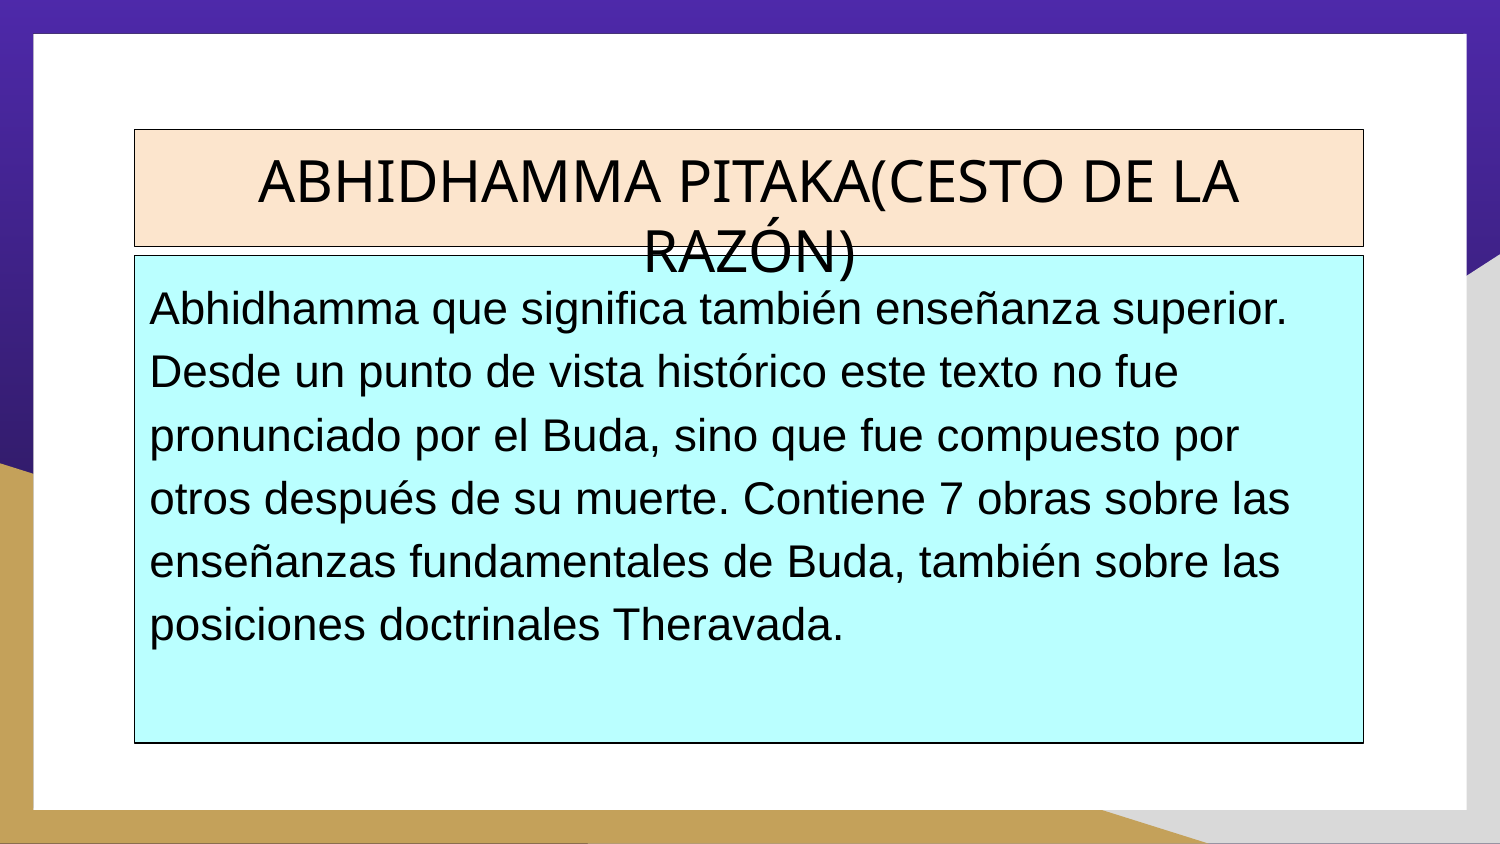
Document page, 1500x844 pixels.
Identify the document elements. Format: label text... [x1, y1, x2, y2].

list Abhidhamma que significa también enseñanza superior. Desde un punto de vista histórico este texto no fue pronunciado por el Buda, sino que fue compuesto por otros después de su muerte. Contiene 7 obras sobre las enseñanzas fundamentales de Buda, también sobre las posiciones doctrinales Theravada. [134, 255, 1364, 744]
text_box ABHIDHAMMA PITAKA(CESTO DE LA RAZÓN) [134, 129, 1364, 247]
